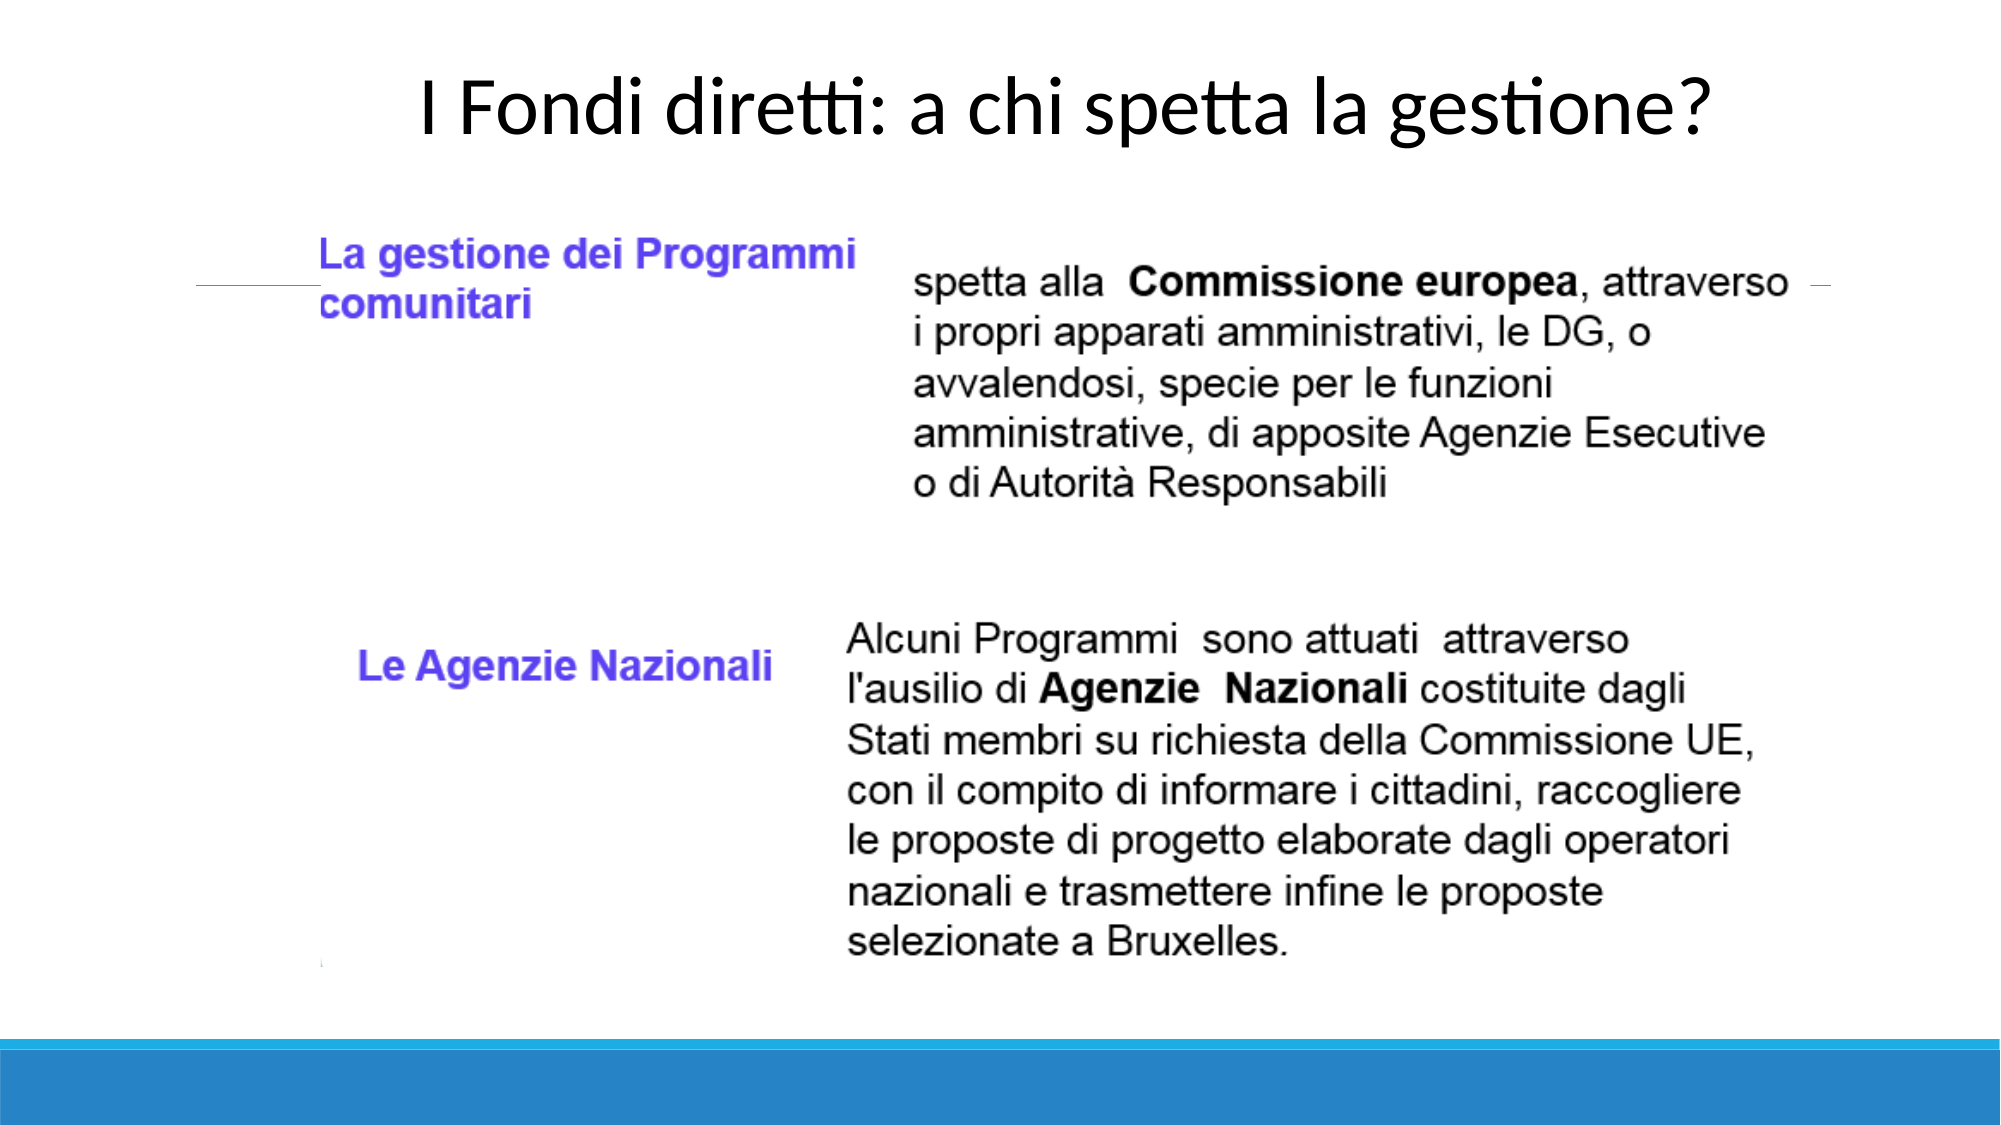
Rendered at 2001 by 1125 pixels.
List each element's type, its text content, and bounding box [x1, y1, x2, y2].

picture [320, 220, 1811, 967]
text_box I Fondi diretti: a chi spetta la gestione? [404, 43, 2000, 159]
